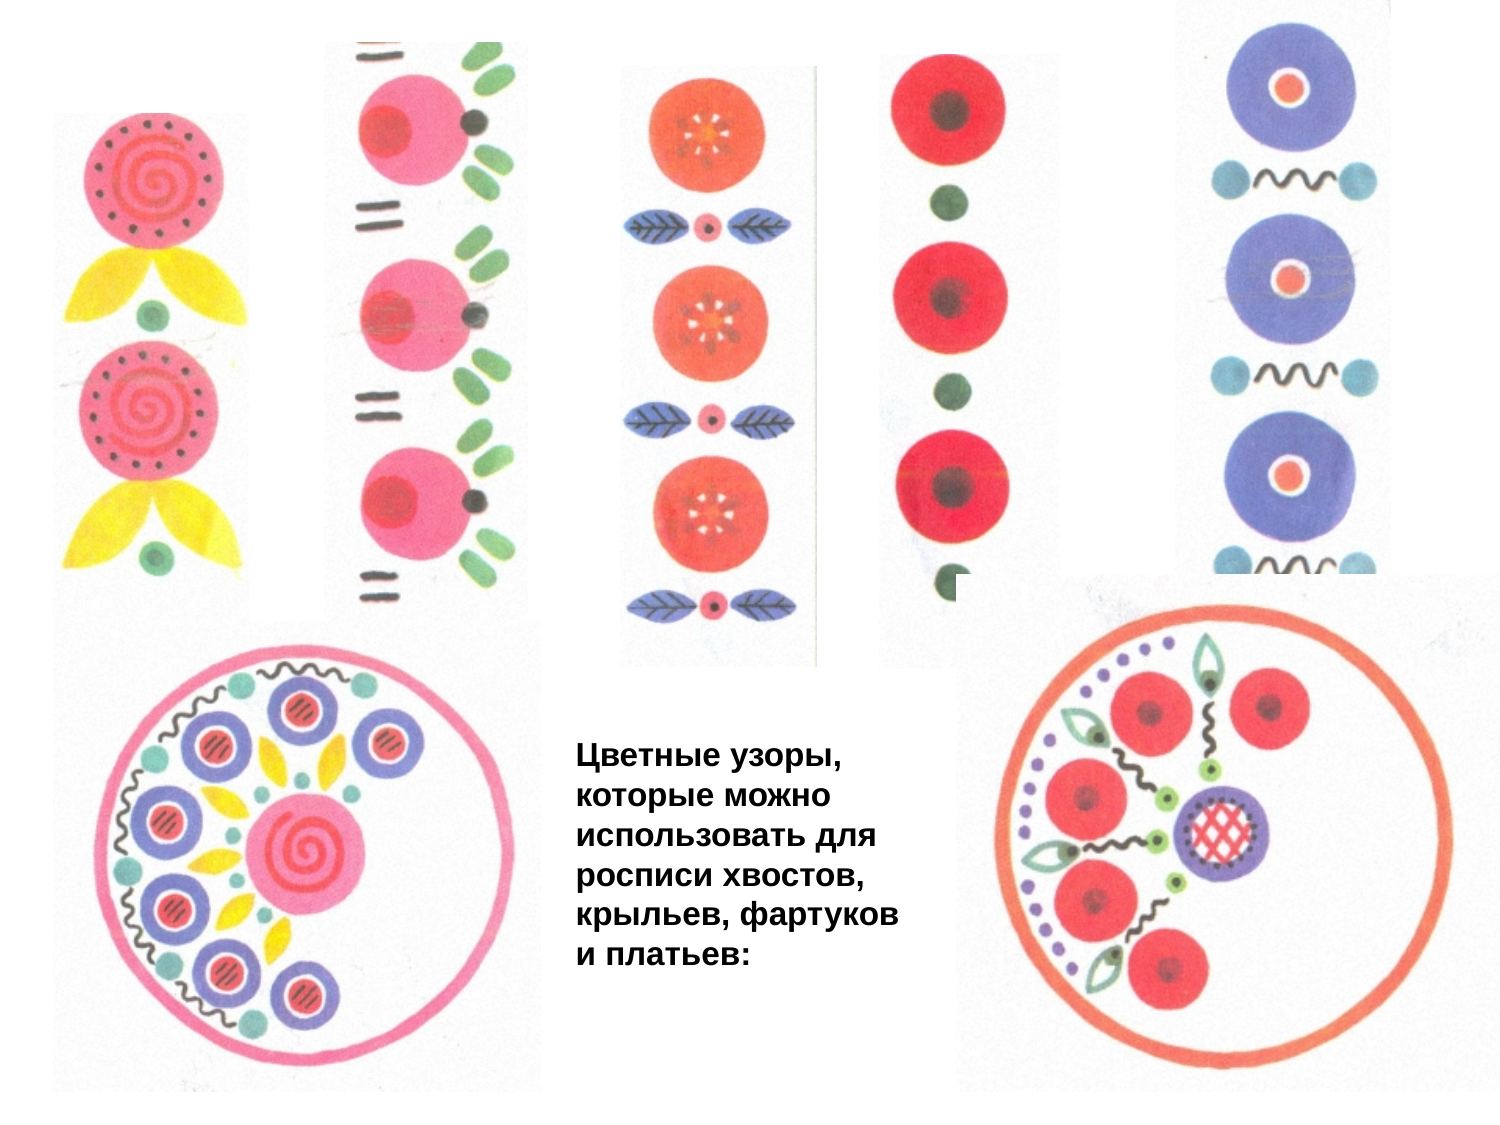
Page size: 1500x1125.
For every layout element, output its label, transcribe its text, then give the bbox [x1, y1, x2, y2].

text_box Цветные узоры, которые можно использовать для росписи хвостов, крыльев, фартуков и платьев: [560, 680, 936, 980]
picture [53, 42, 541, 1092]
picture [620, 66, 817, 667]
picture [879, 0, 1500, 1092]
